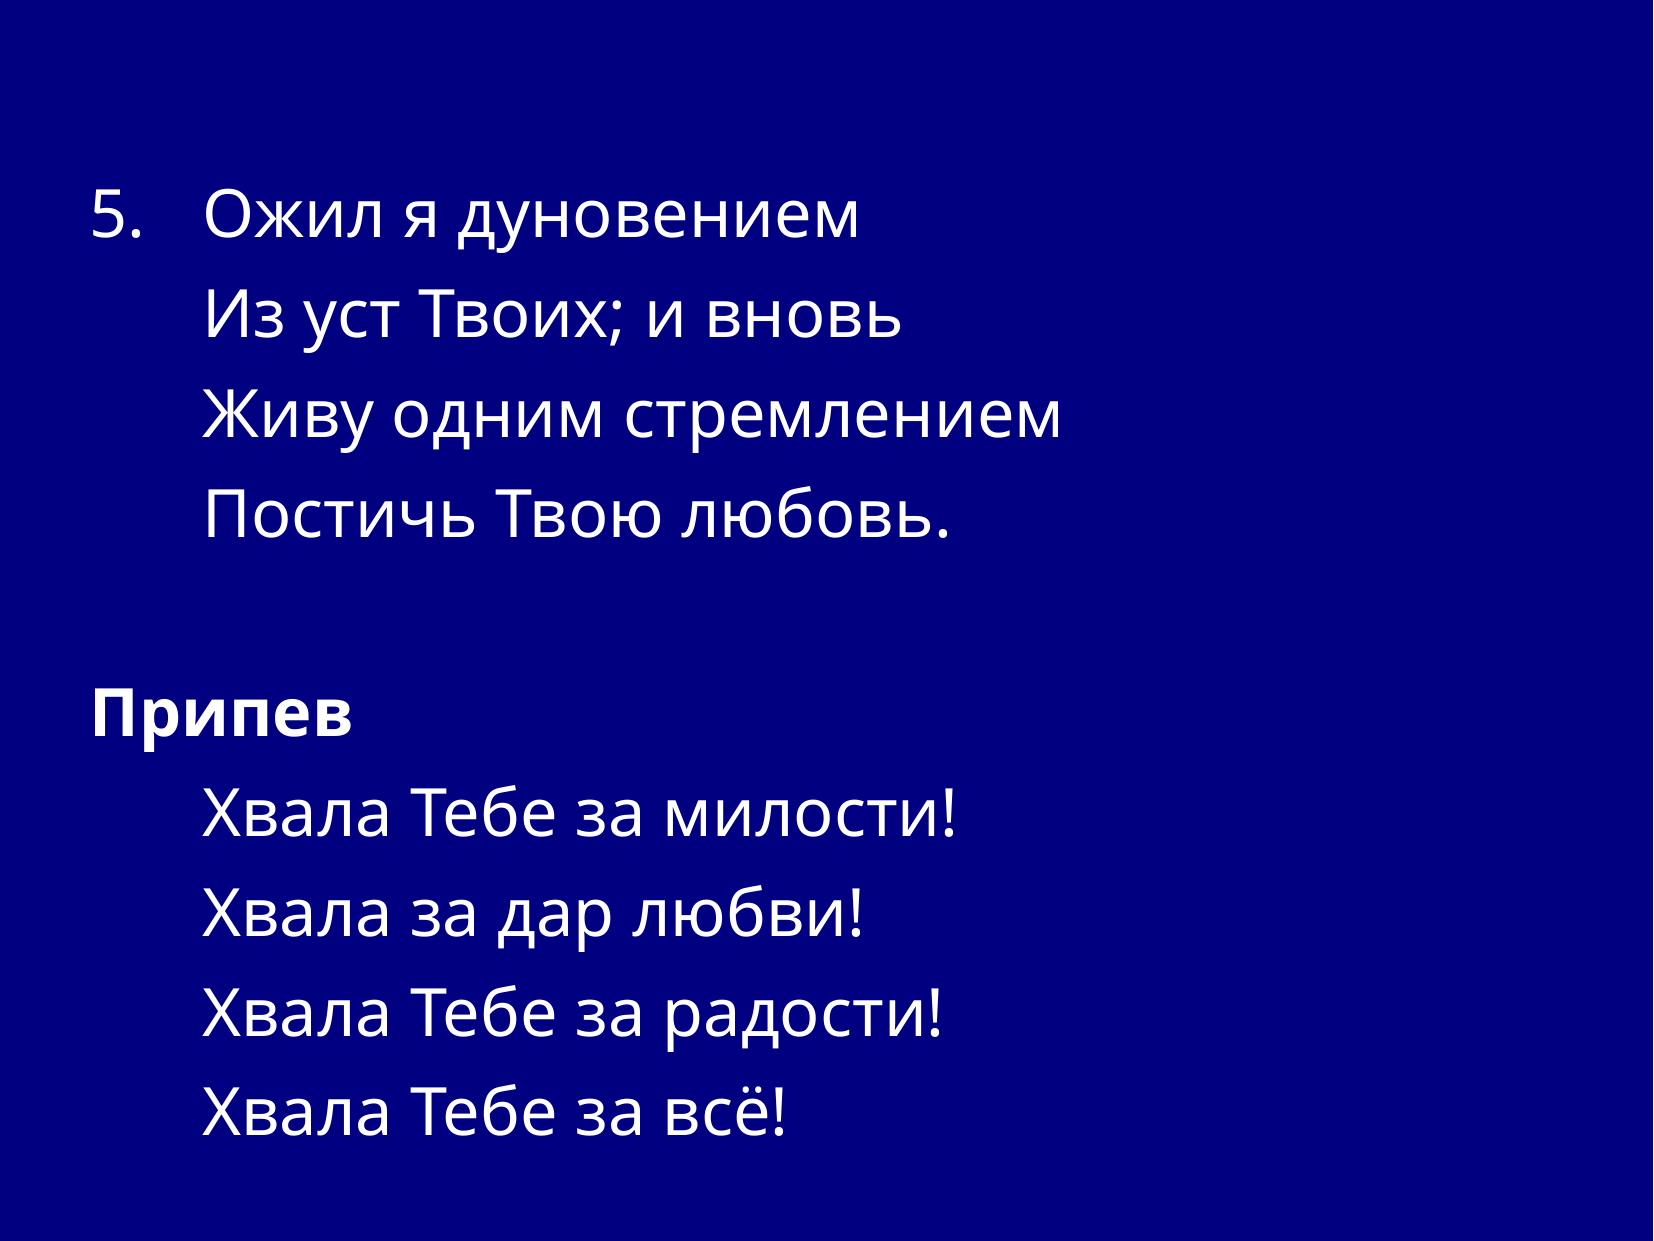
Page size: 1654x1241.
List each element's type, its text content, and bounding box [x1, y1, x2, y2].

text_box 5. Ожил я дуновением Из уст Твоих; и вновь Живу одним стремлением Постичь Твою любовь. Припев Хвала Тебе за милости! Хвала за дар любви! Хвала Тебе за радости! Хвала Тебе за всё! [75, 150, 1576, 1163]
